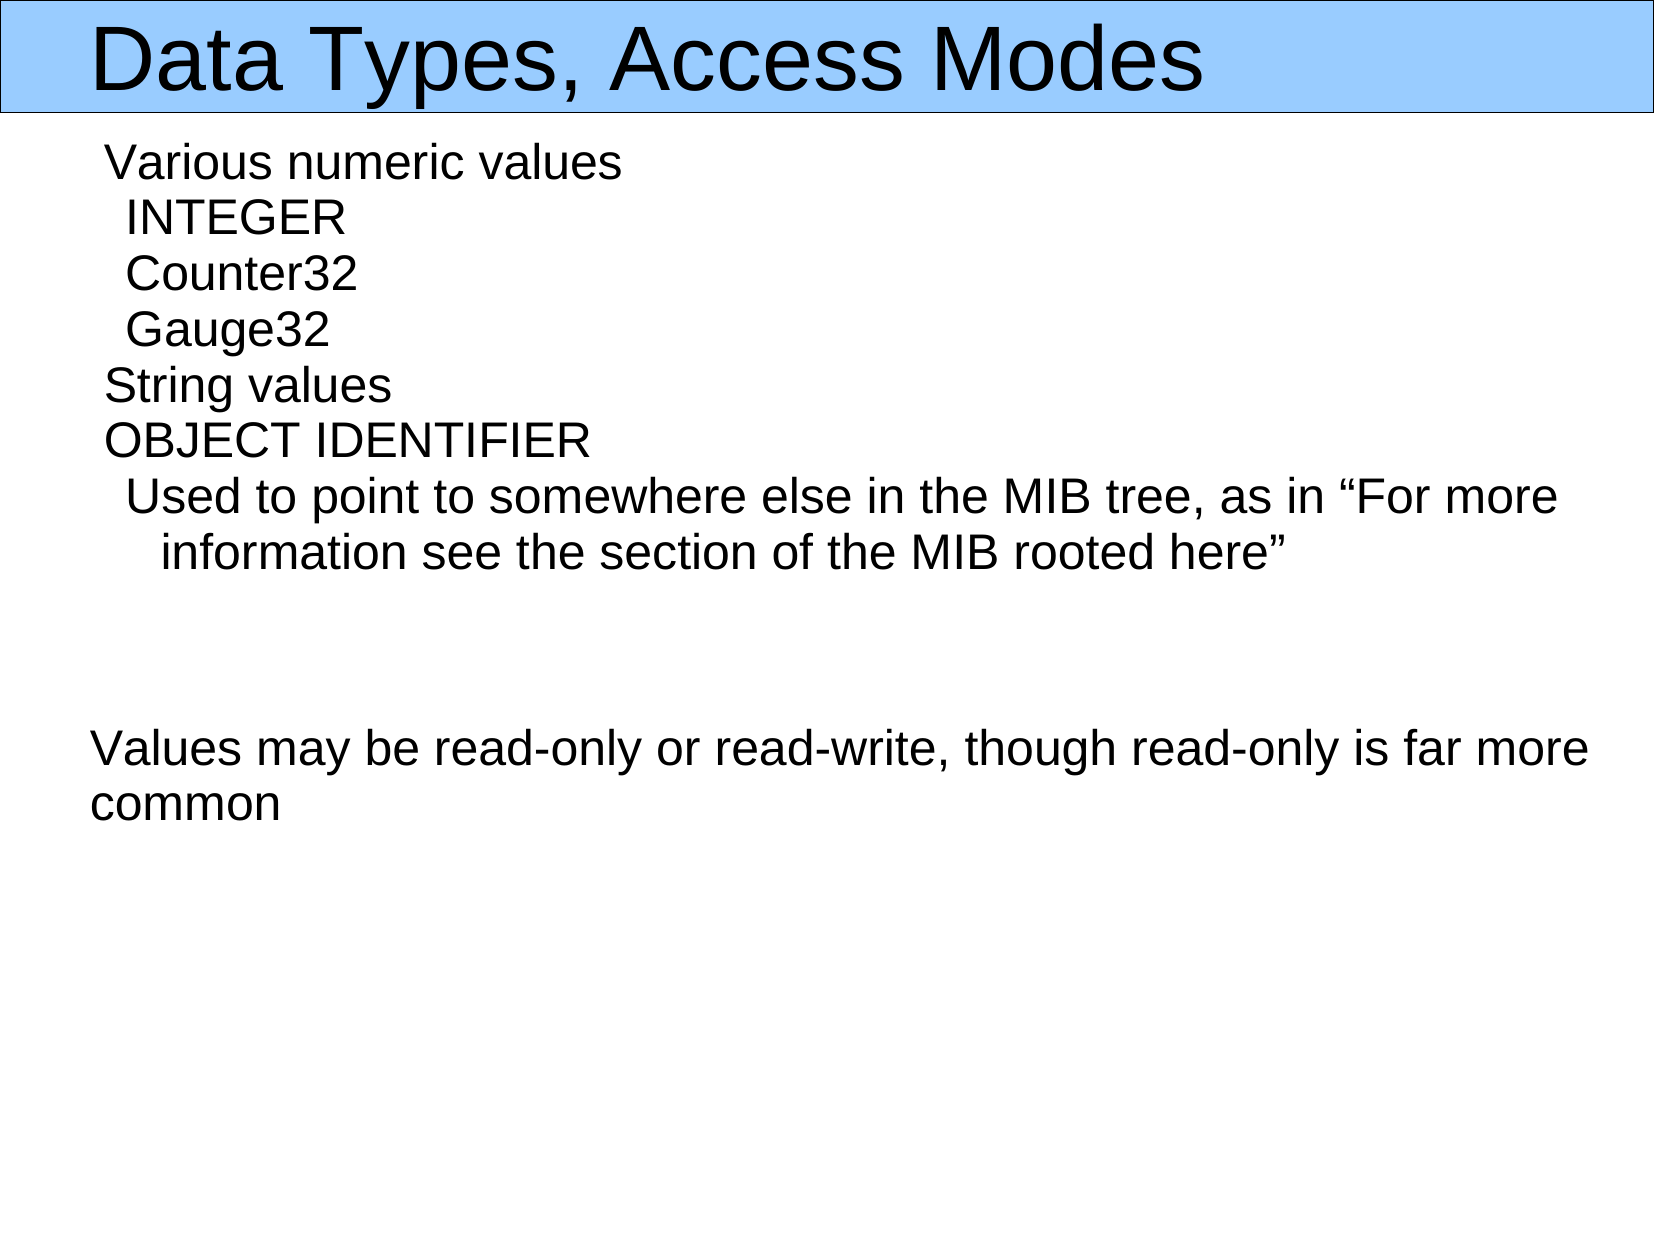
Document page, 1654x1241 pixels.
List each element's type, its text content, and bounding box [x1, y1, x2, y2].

text_box [1276, 0, 1654, 113]
text_box Data Types, Access Modes [75, 0, 1276, 126]
text_box [0, 0, 75, 113]
text_box Values may be read-only or read-write, though read-only is far more common [75, 712, 1613, 852]
text_box Various numeric values INTEGER Counter32 Gauge32 String values OBJECT IDENTIFIER Used to point to somewhere else in the MIB tree, as in “For more information see the section of the MIB rooted here” [75, 126, 1576, 638]
